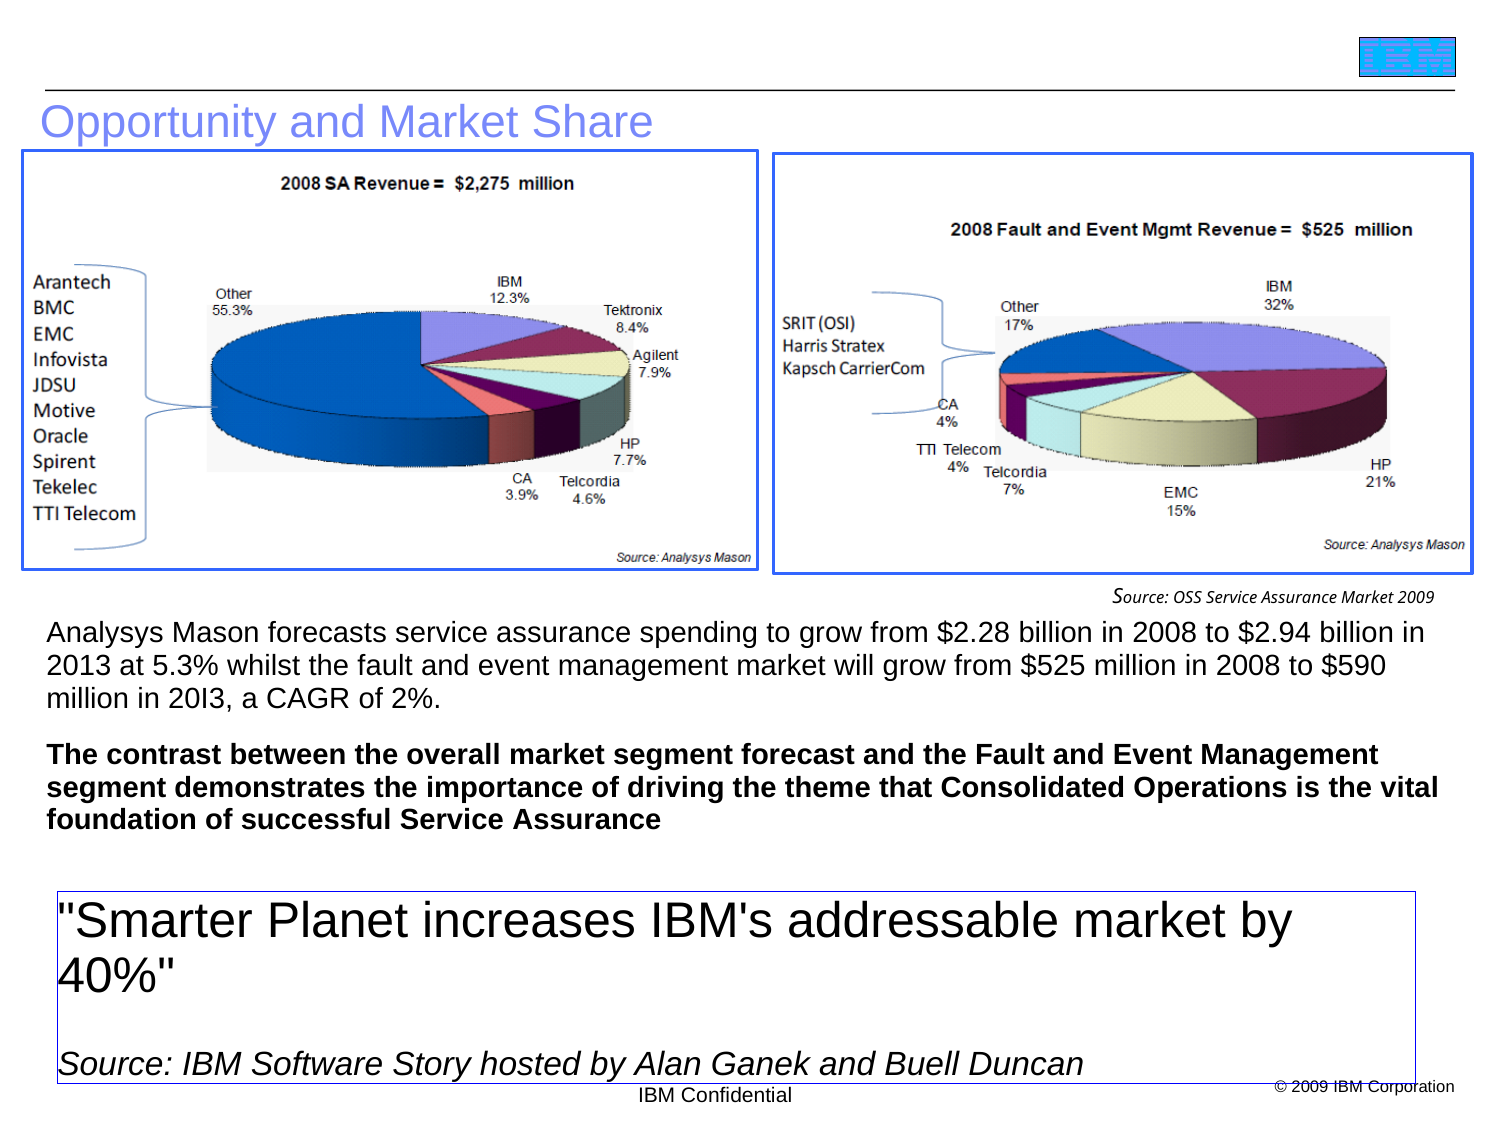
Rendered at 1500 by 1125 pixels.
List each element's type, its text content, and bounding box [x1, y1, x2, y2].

text_box "Smarter Planet increases IBM's addressable market by 40%" Source: IBM Software Story hosted by Alan Ganek and Buell Duncan [57, 891, 1416, 1066]
picture [775, 155, 1470, 572]
picture [24, 152, 756, 568]
title Opportunity and Market Share [24, 88, 1415, 167]
text_box Analysys Mason forecasts service assurance spending to grow from $2.28 billion in 2008 to $2.94 billion in 2013 at 5.3% whilst the fault and event management market will grow from $525 million in 2008 to $590 million in 20I3, a CAGR of 2%. The contrast between the overall market segment forecast and the Fault and Event Management segment demonstrates the importance of driving the theme that Consolidated Operations is the vital foundation of successful Service Assurance [32, 609, 1467, 873]
text_box Source: OSS Service Assurance Market 2009 [1112, 583, 1474, 609]
